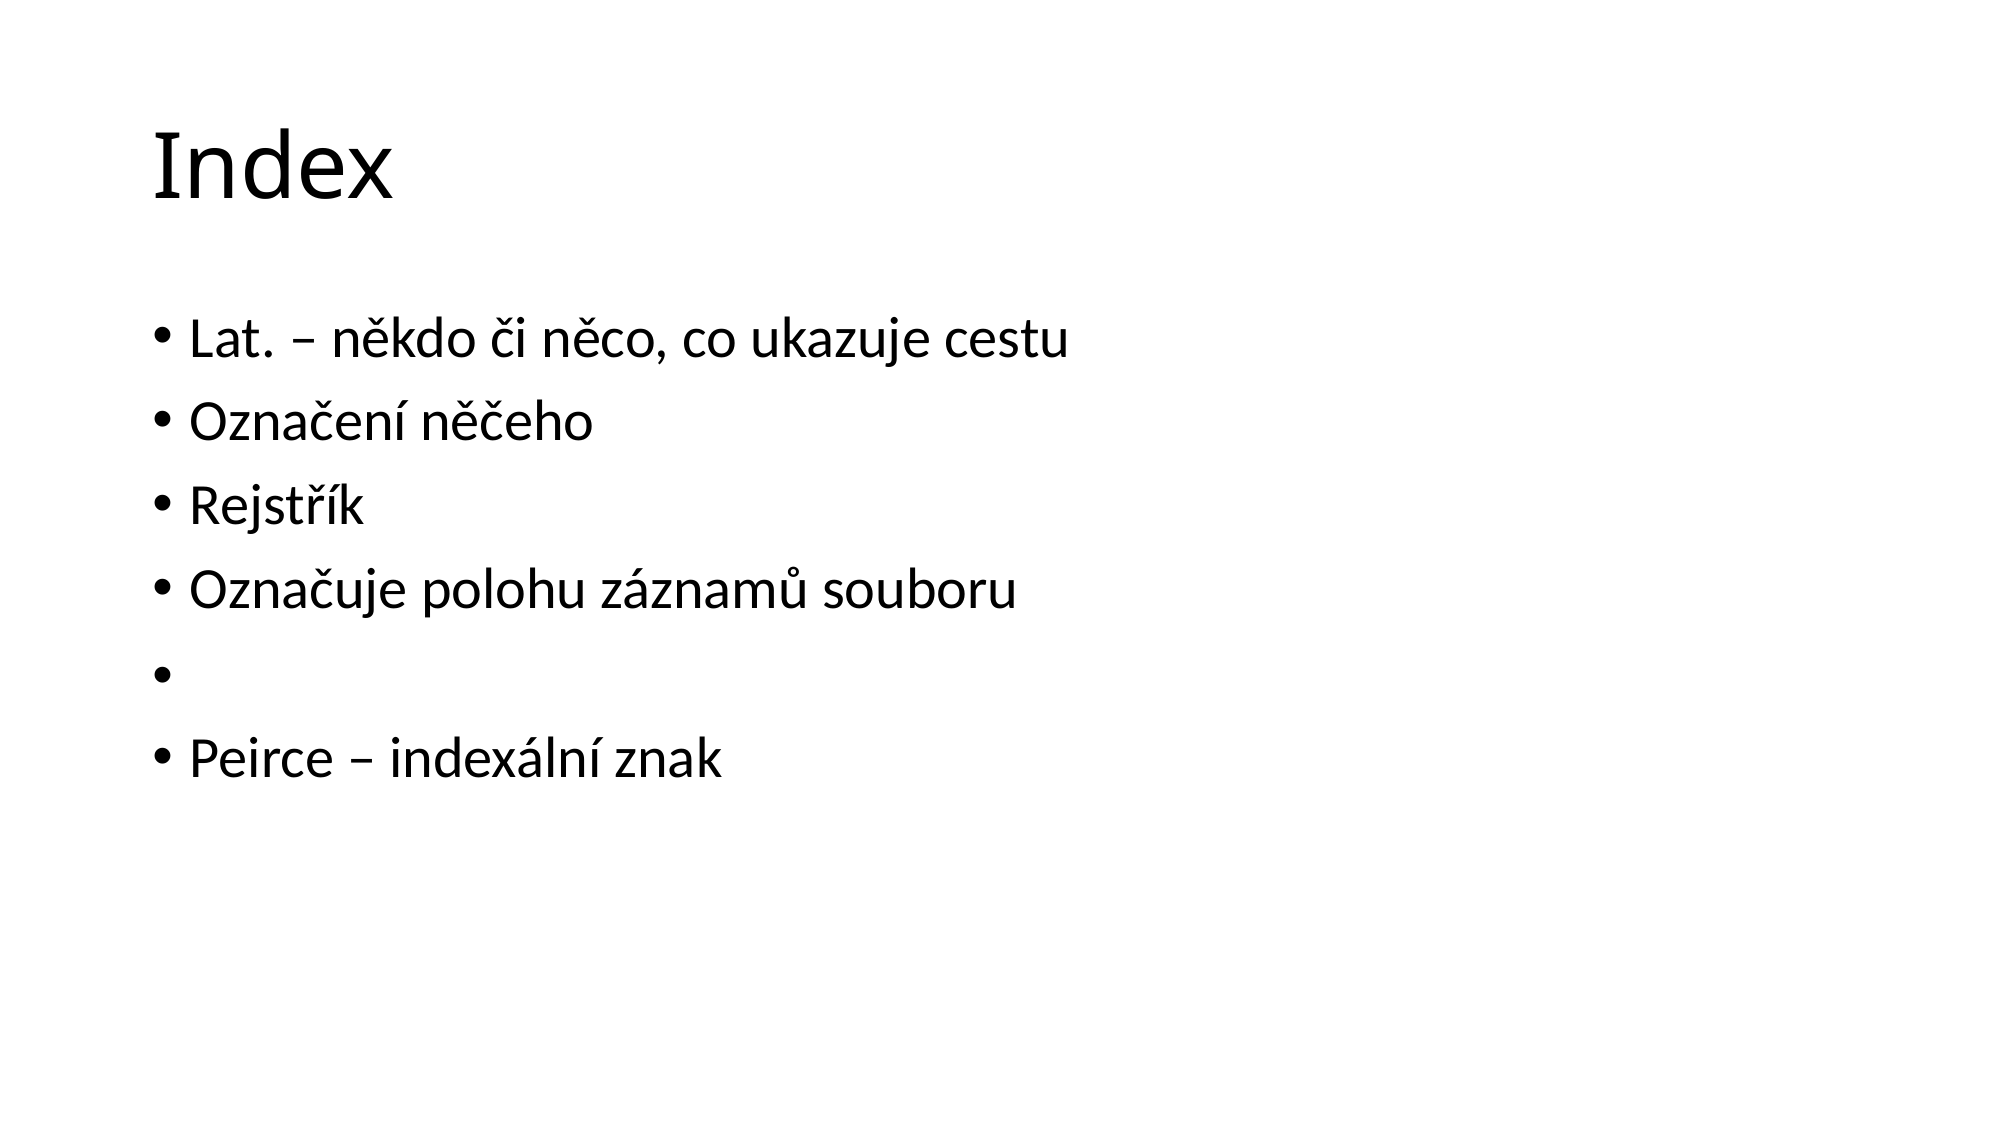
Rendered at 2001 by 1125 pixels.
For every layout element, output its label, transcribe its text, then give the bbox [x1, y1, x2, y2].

list Lat. – někdo či něco, co ukazuje cestu Označení něčeho Rejstřík Označuje polohu záznamů souboru Peirce – indexální znak [137, 299, 1863, 1014]
title Index [137, 59, 1863, 278]
